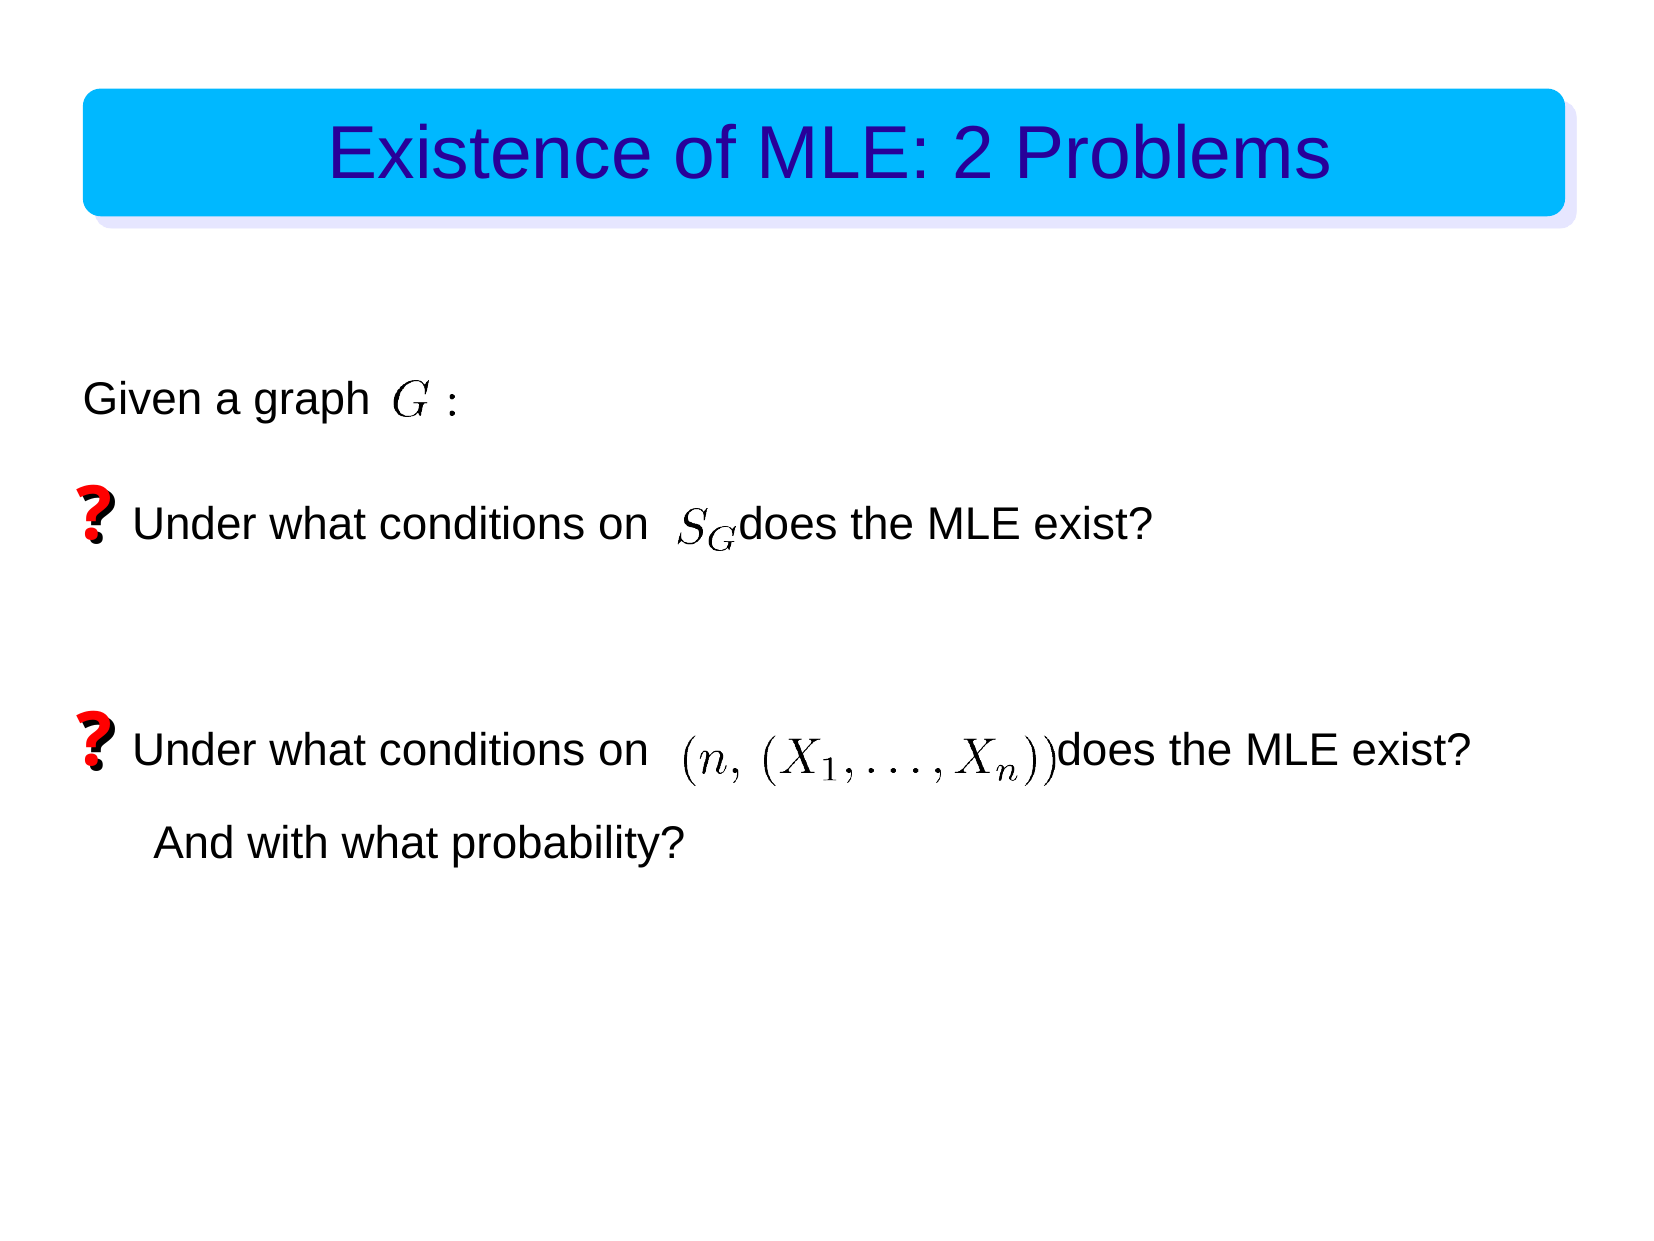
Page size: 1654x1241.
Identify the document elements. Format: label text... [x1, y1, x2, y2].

picture [675, 729, 1066, 790]
picture [671, 505, 747, 555]
picture [387, 377, 463, 423]
list ? Under what conditions on does the MLE exist? ? Under what conditions on does the MLE exist? And with what probability? [76, 459, 1565, 957]
title Existence of MLE: 2 Problems [82, 88, 1566, 217]
list Given a graph [82, 372, 1571, 969]
